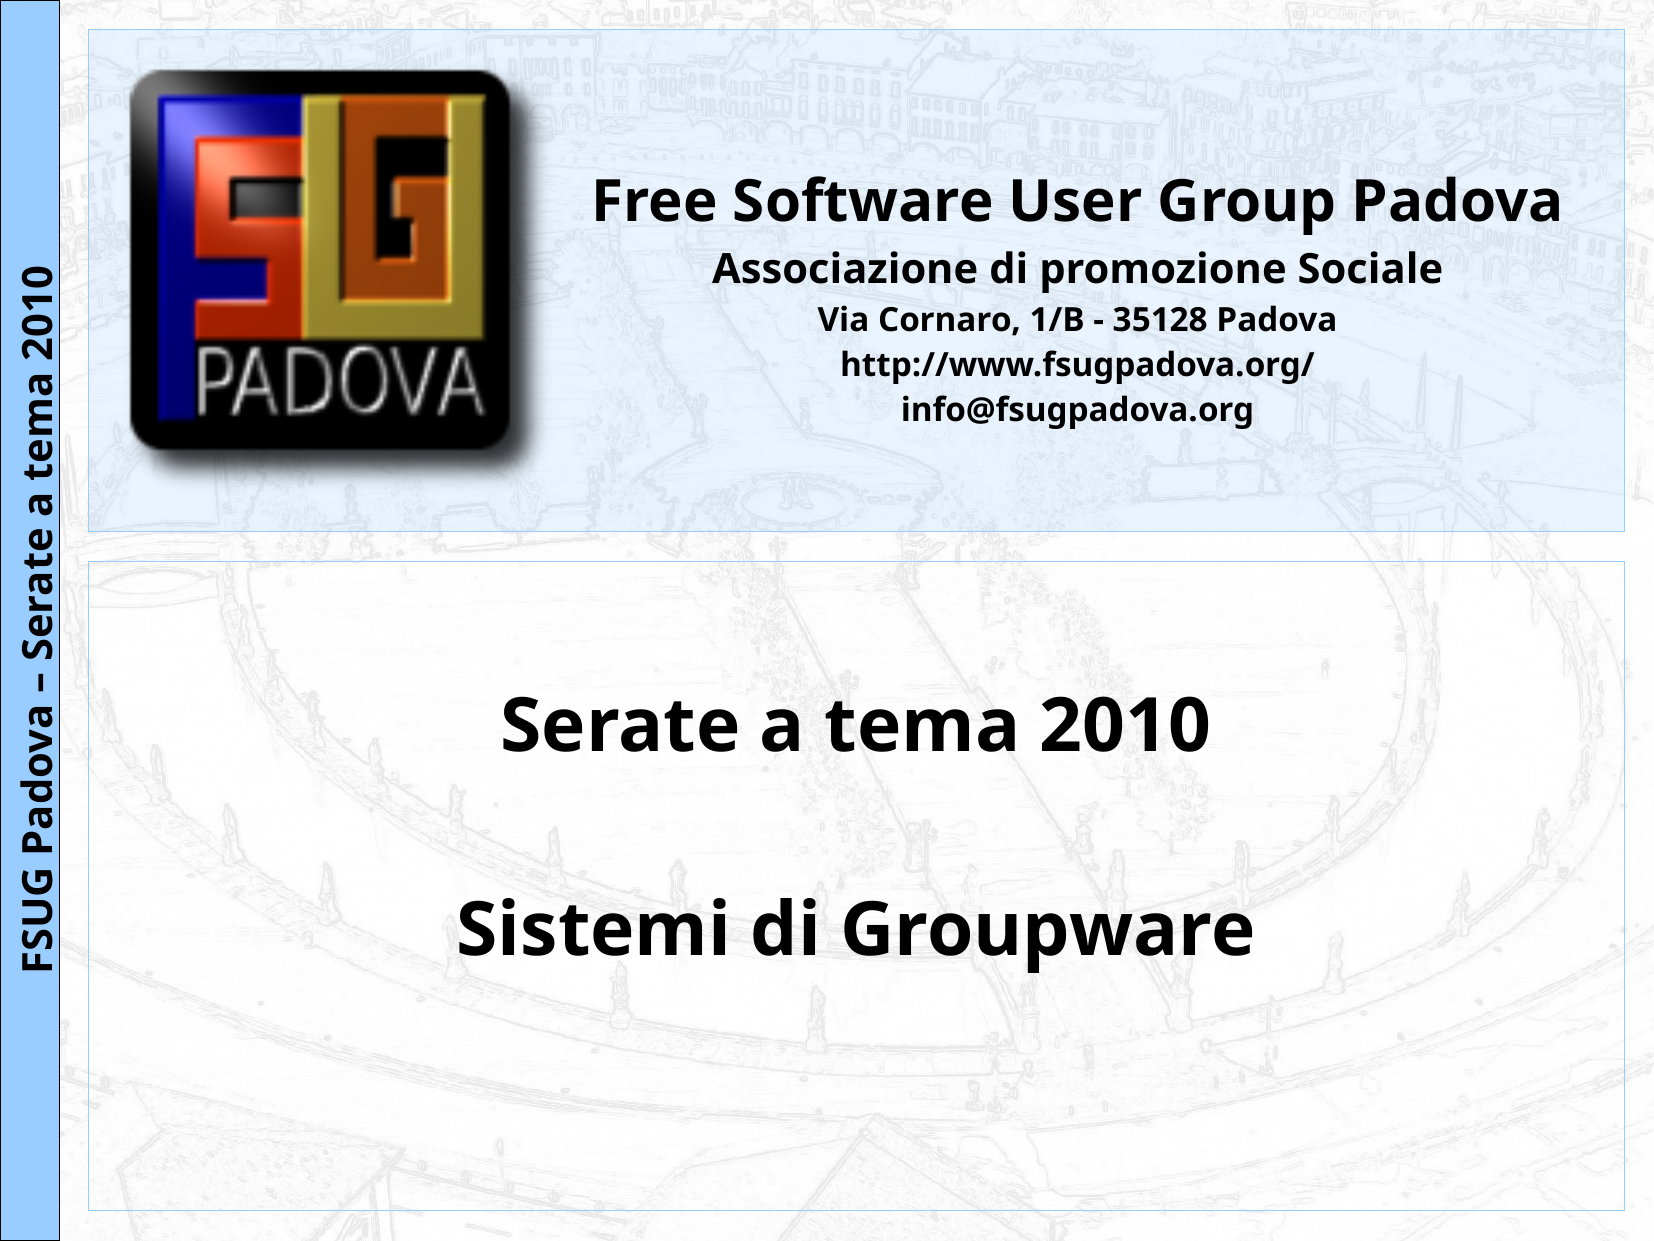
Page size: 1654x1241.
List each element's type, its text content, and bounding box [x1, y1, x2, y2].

picture [60, 0, 1654, 1241]
text_box FSUG Padova – Serate a tema 2010 [0, 0, 60, 1241]
text_box [88, 29, 1625, 532]
text_box Serate a tema 2010 Sistemi di Groupware [88, 561, 1625, 1211]
text_box Free Software User Group Padova Associazione di promozione Sociale Via Cornaro, 1/B - 35128 Padova http://www.fsugpadova.org/ info@fsugpadova.org [561, 88, 1595, 502]
